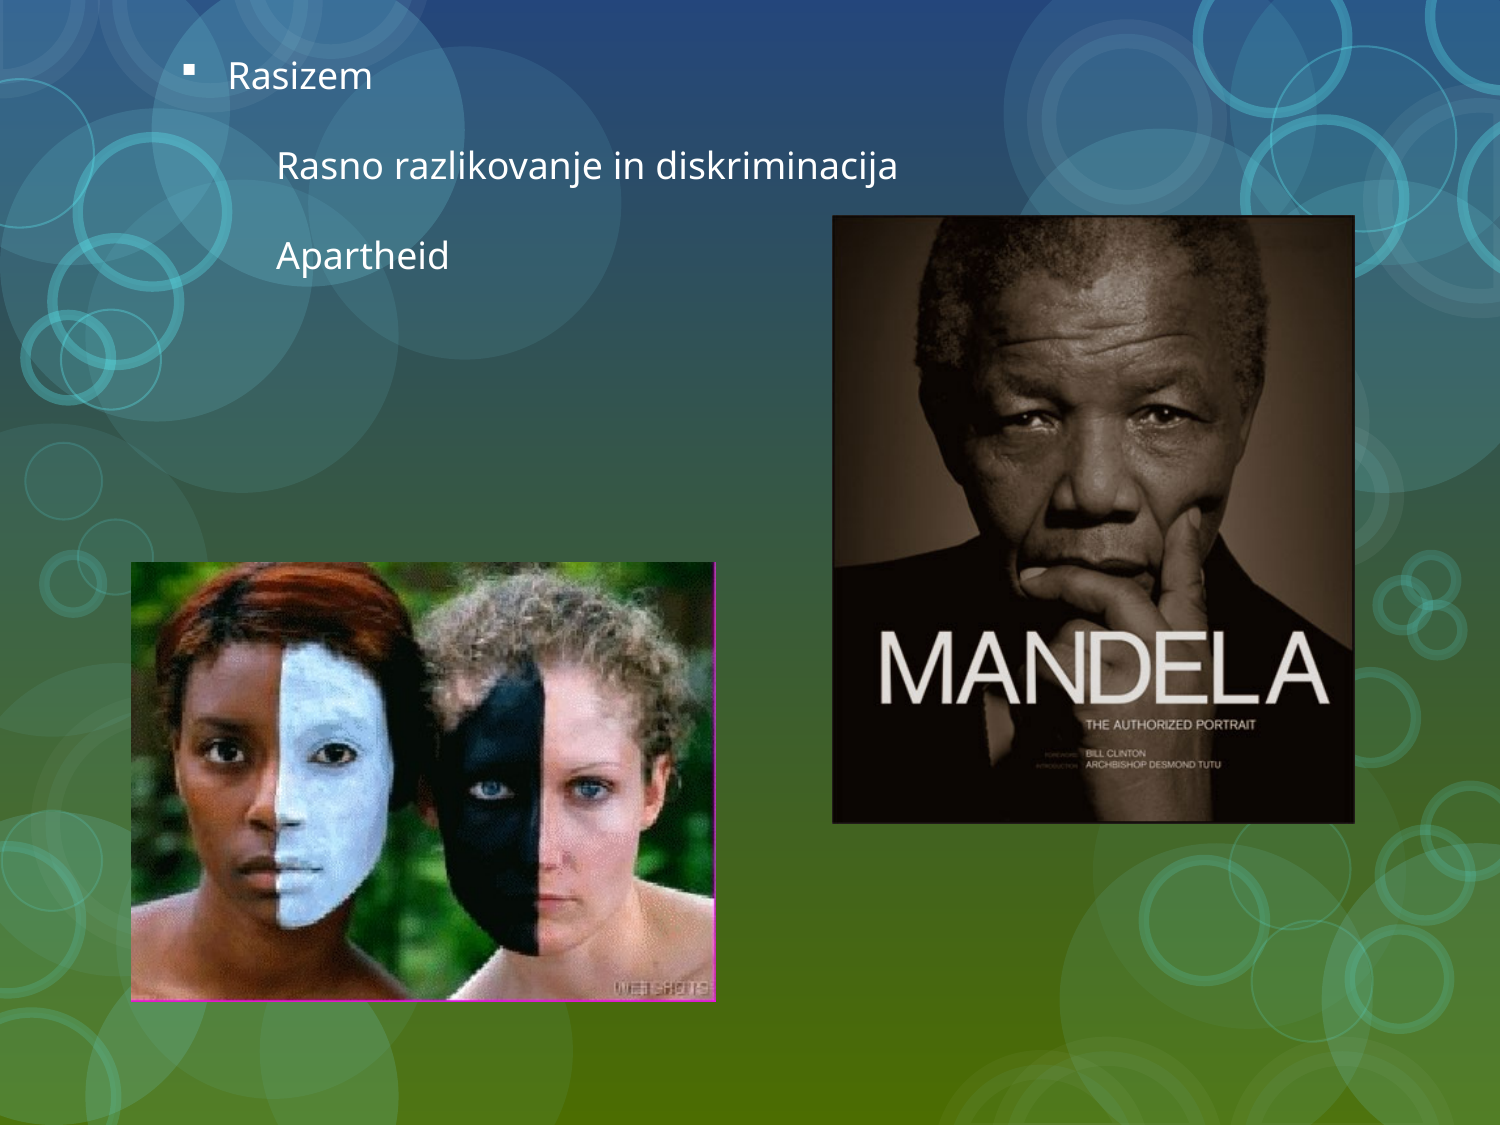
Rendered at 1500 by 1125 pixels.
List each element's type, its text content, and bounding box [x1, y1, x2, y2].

picture [832, 215, 1355, 824]
title Rasizem Rasno razlikovanje in diskriminacija Apartheid [165, 110, 1335, 263]
picture [131, 562, 716, 1002]
